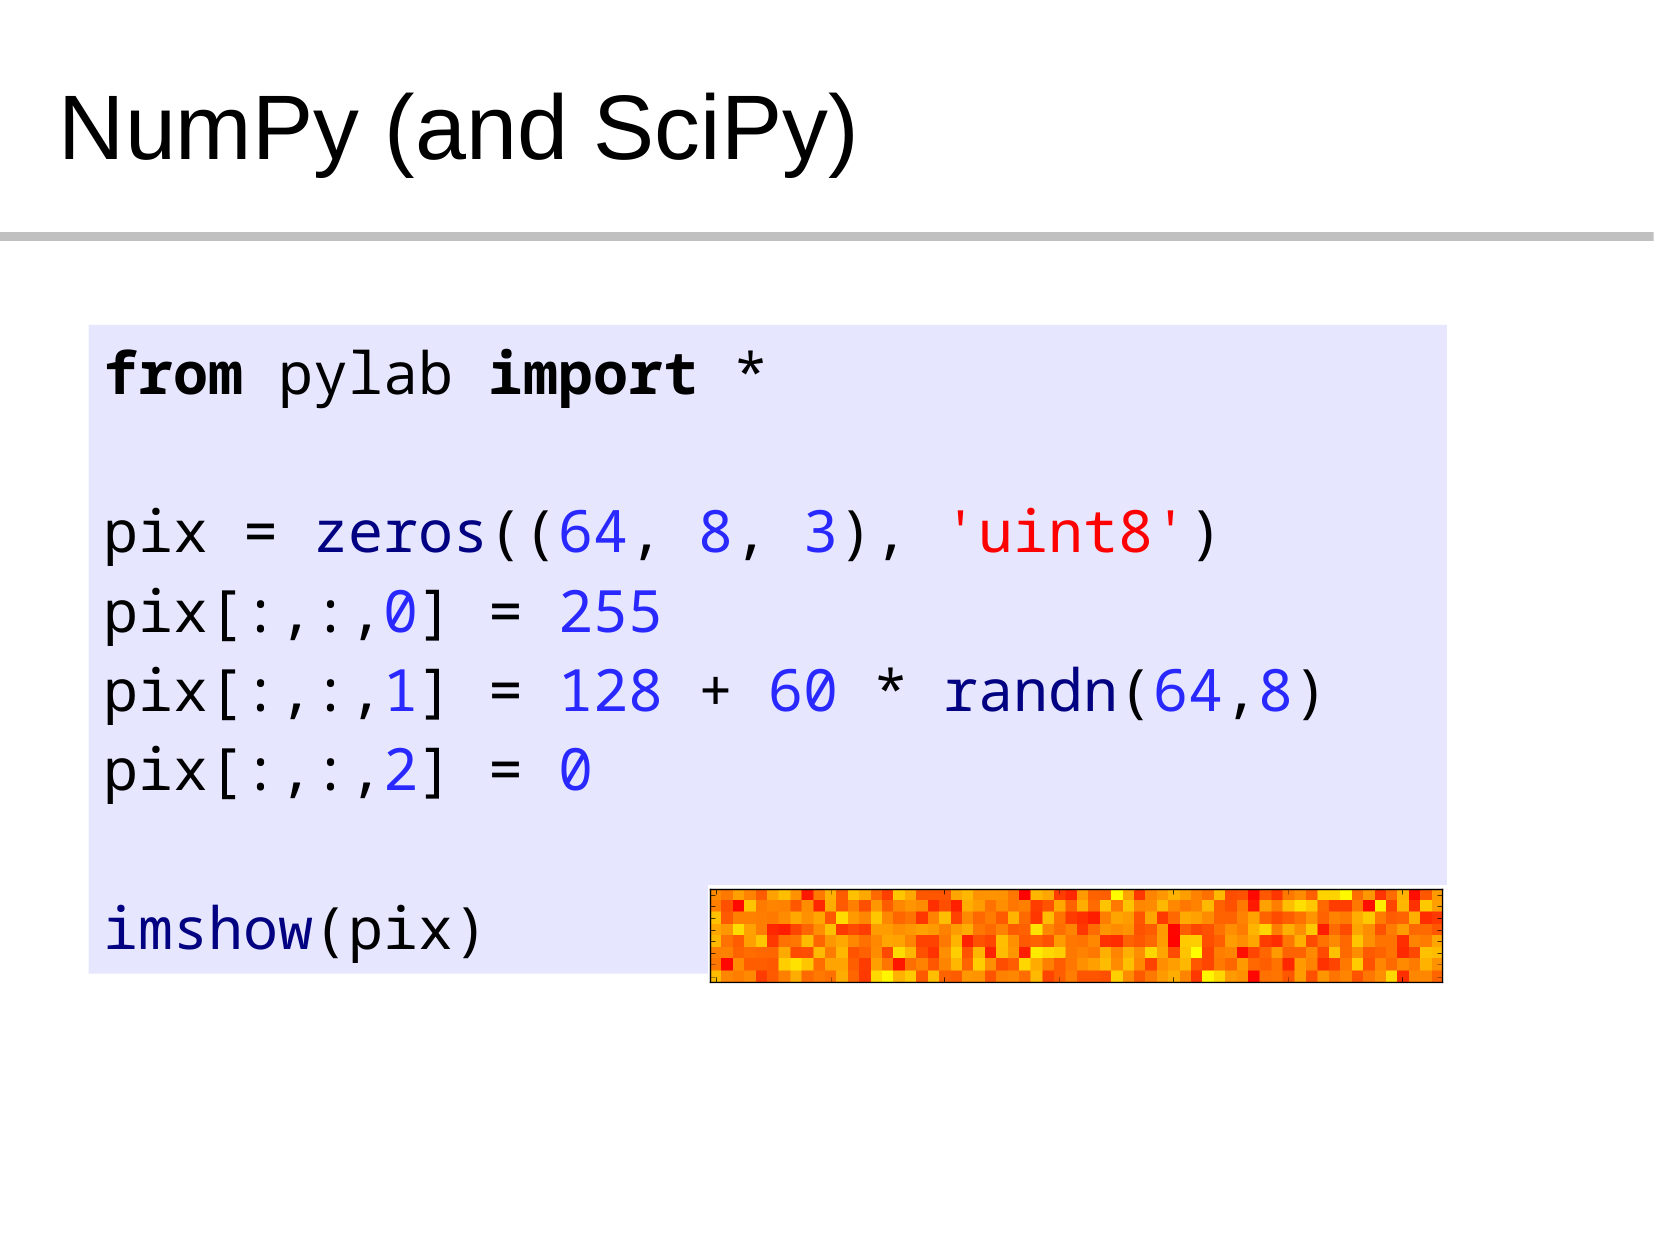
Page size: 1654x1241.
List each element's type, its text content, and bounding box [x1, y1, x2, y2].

picture [708, 885, 1447, 984]
title NumPy (and SciPy) [59, 49, 1595, 207]
text_box from pylab import * pix = zeros((64, 8, 3), 'uint8') pix[:,:,0] = 255 pix[:,:,1] = 128 + 60 * randn(64,8) pix[:,:,2] = 0 imshow(pix) [88, 324, 1447, 827]
